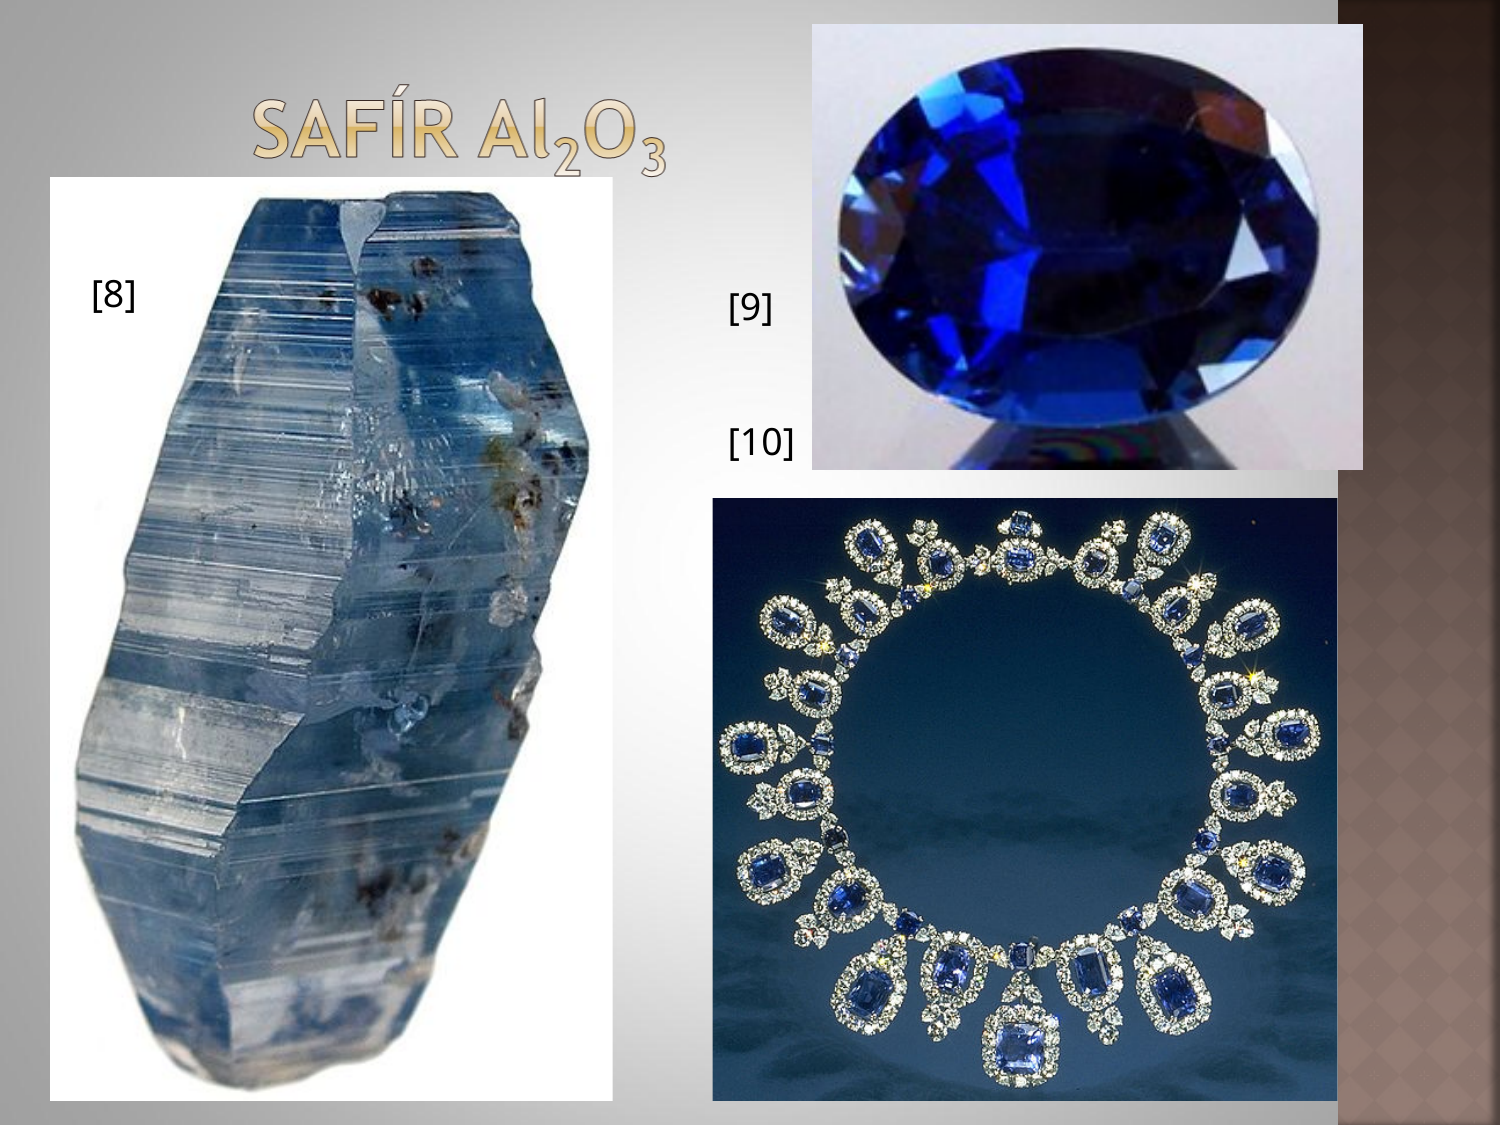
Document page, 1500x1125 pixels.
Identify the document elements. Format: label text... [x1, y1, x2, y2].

text_box [9] [10] [712, 274, 811, 516]
picture [0, 0, 1500, 1125]
text_box [75, 53, 812, 223]
text_box [8] [76, 262, 152, 323]
